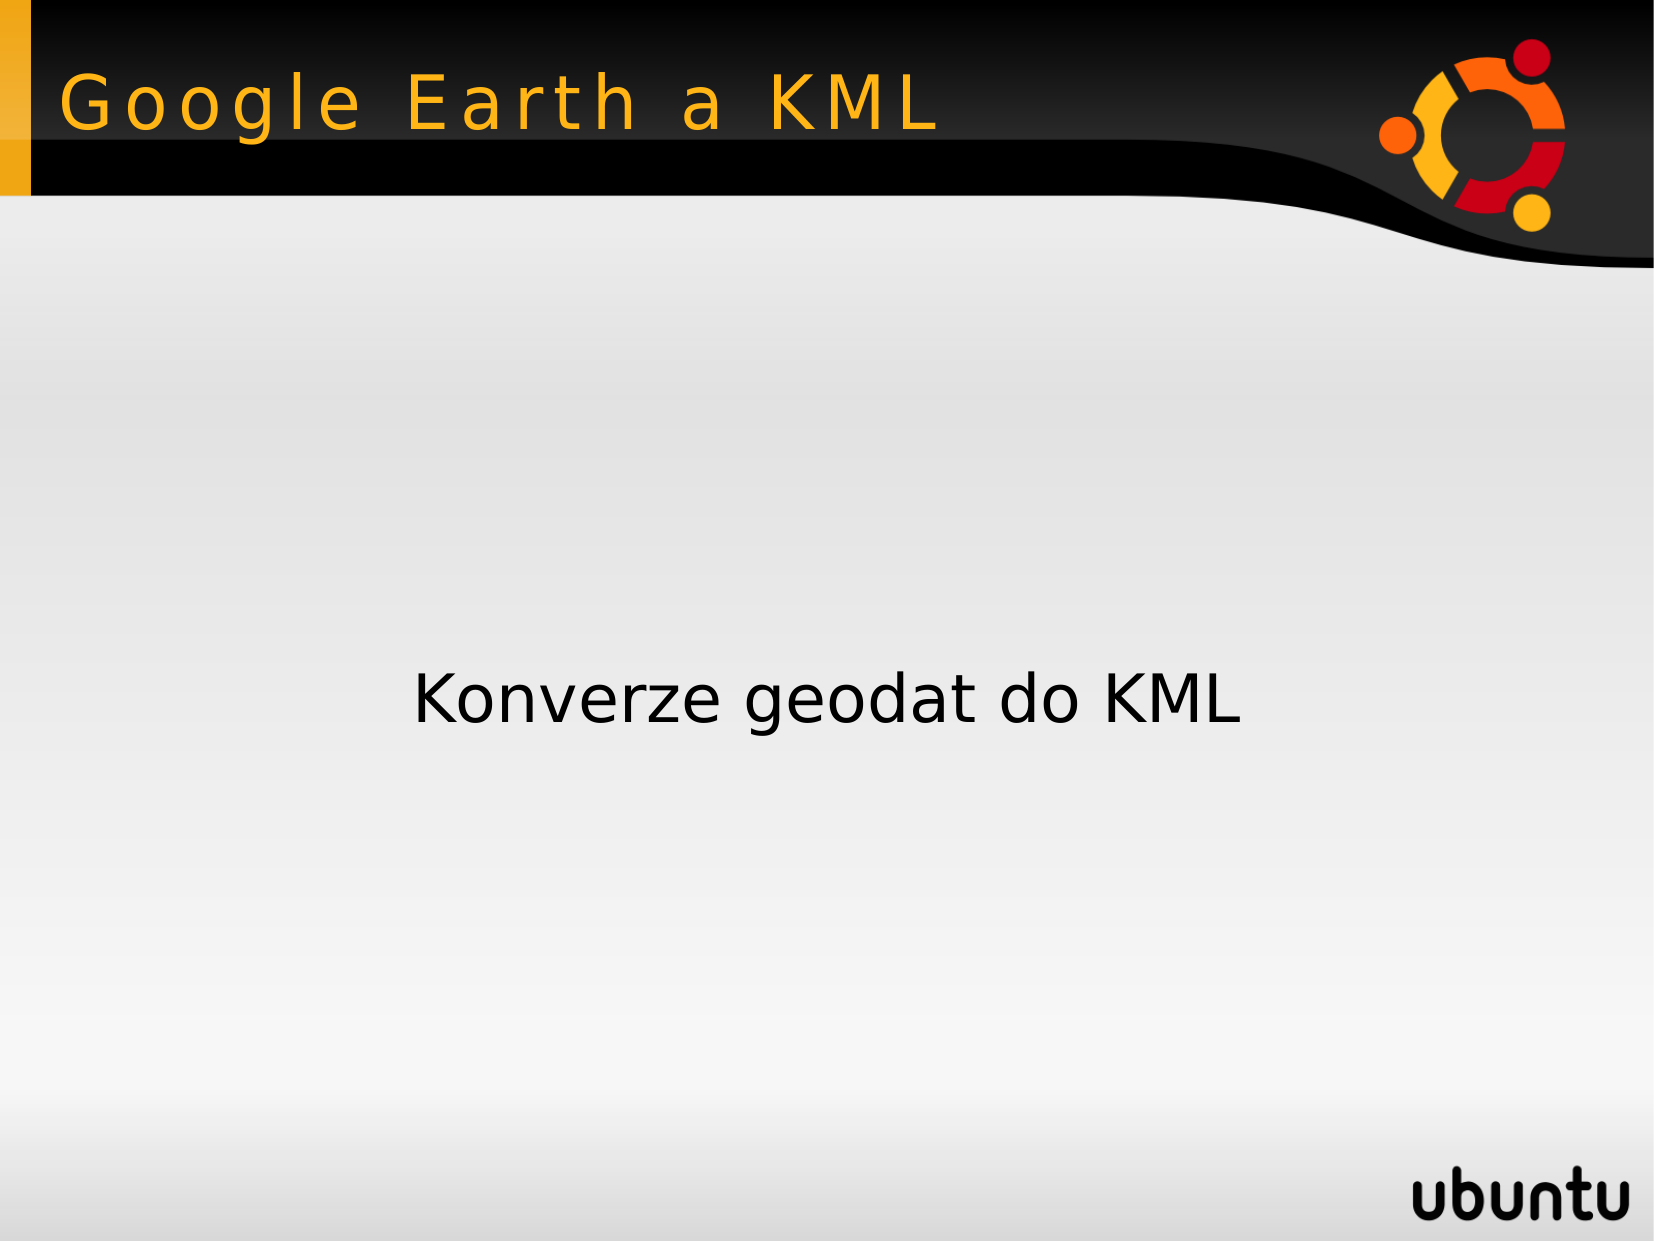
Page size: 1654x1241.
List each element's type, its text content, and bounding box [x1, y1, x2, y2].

picture [0, 0, 1654, 1241]
title Google Earth a KML [59, 29, 1270, 178]
subtitle Konverze geodat do KML [82, 290, 1571, 1109]
